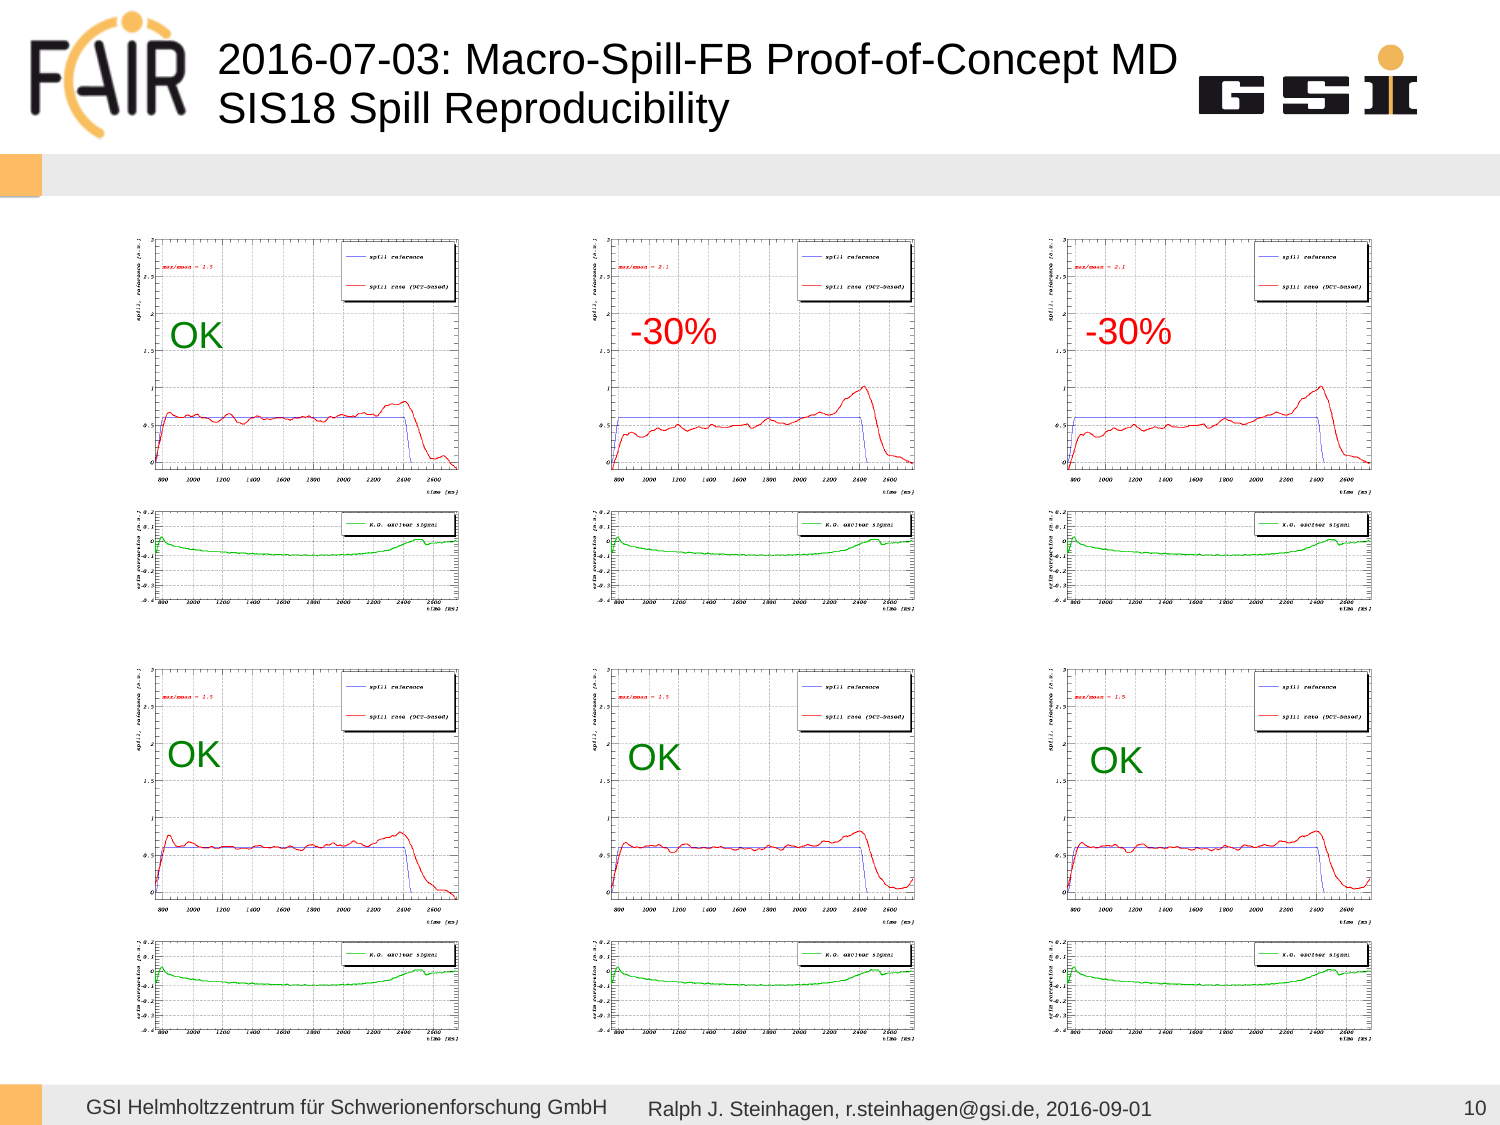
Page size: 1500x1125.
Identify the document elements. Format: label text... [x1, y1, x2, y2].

picture [30, 9, 187, 141]
picture [1197, 42, 1419, 117]
text_box OK [152, 726, 237, 784]
picture [113, 226, 472, 620]
picture [569, 226, 928, 620]
text_box -30% [1070, 303, 1188, 361]
picture [1025, 226, 1385, 620]
title 2016-07-03: Macro-Spill-FB Proof-of-Concept MD SIS18 Spill Reproducibility [217, 20, 1188, 147]
text_box OK [612, 728, 697, 786]
text_box OK [1074, 732, 1159, 790]
picture [113, 656, 472, 1050]
picture [1025, 656, 1385, 1050]
text_box -30% [615, 303, 733, 361]
text_box OK [154, 307, 239, 364]
picture [569, 656, 928, 1050]
